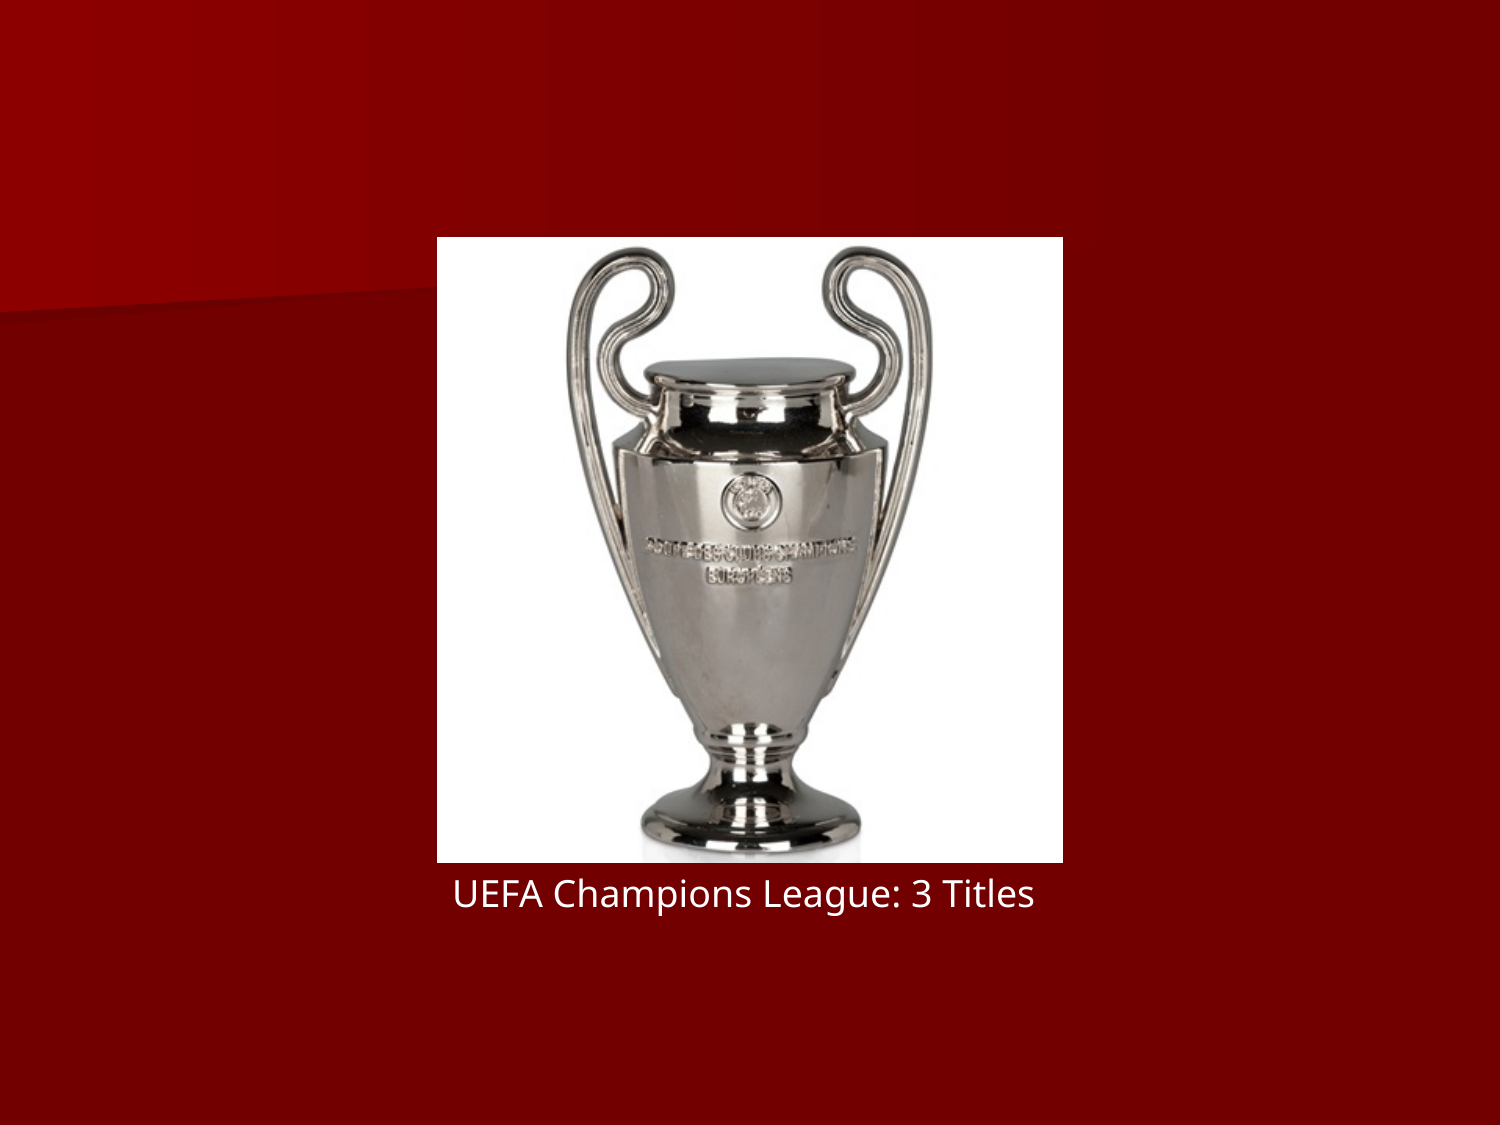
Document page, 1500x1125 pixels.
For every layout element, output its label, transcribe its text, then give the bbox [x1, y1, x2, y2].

picture [437, 237, 1063, 863]
text_box UEFA Champions League: 3 Titles [437, 862, 1051, 923]
